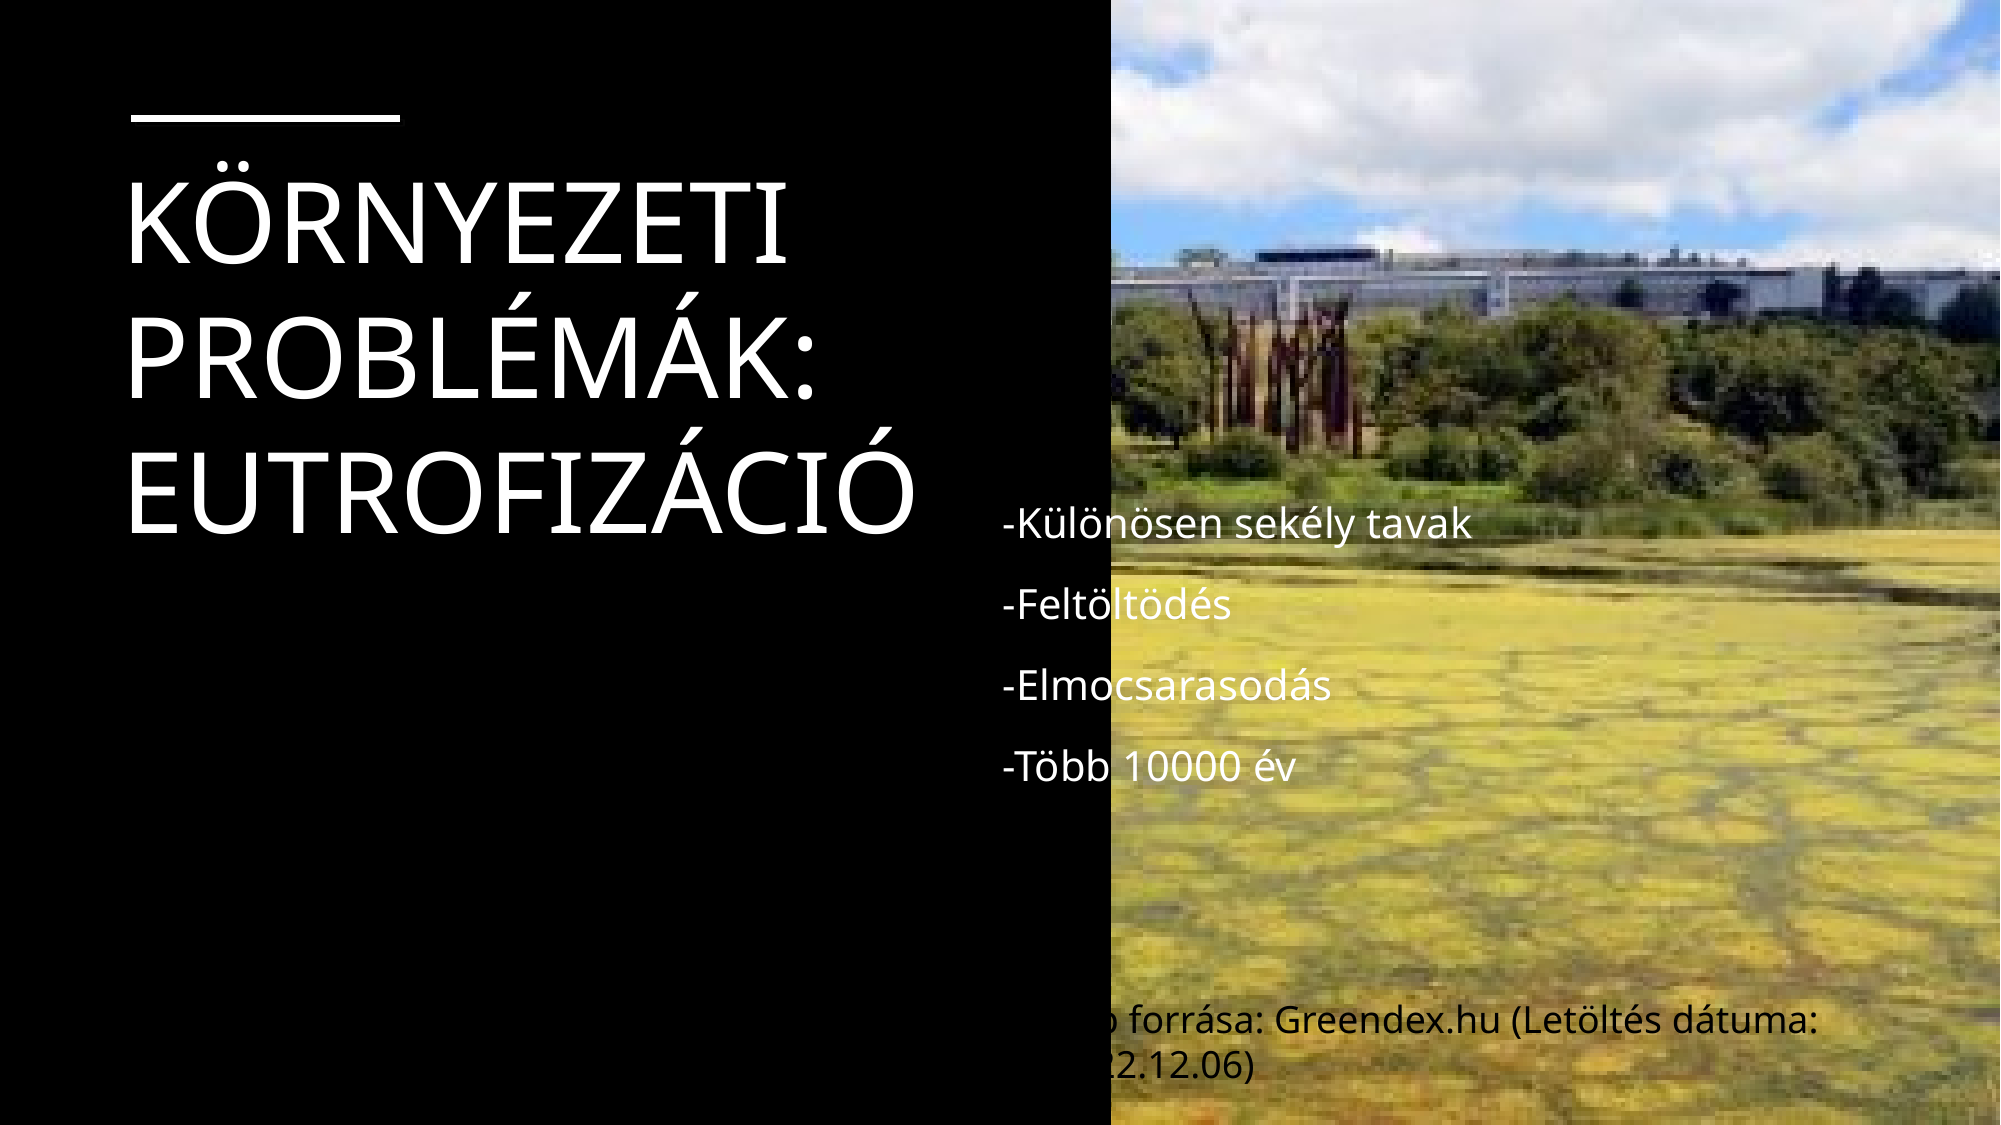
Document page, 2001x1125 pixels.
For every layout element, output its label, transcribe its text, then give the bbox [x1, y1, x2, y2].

text_box [0, 0, 1111, 1125]
subtitle -Különösen sekély tavak -Feltöltödés -Elmocsarasodás -Több 10000 év [987, 479, 1812, 1125]
text_box Kép forrása: Greendex.hu (Letöltés dátuma: 2022.12.06) [1036, 988, 1969, 1049]
picture [1111, 0, 2000, 1125]
title Környezeti problémák: Eutrofizáció [106, 143, 938, 717]
